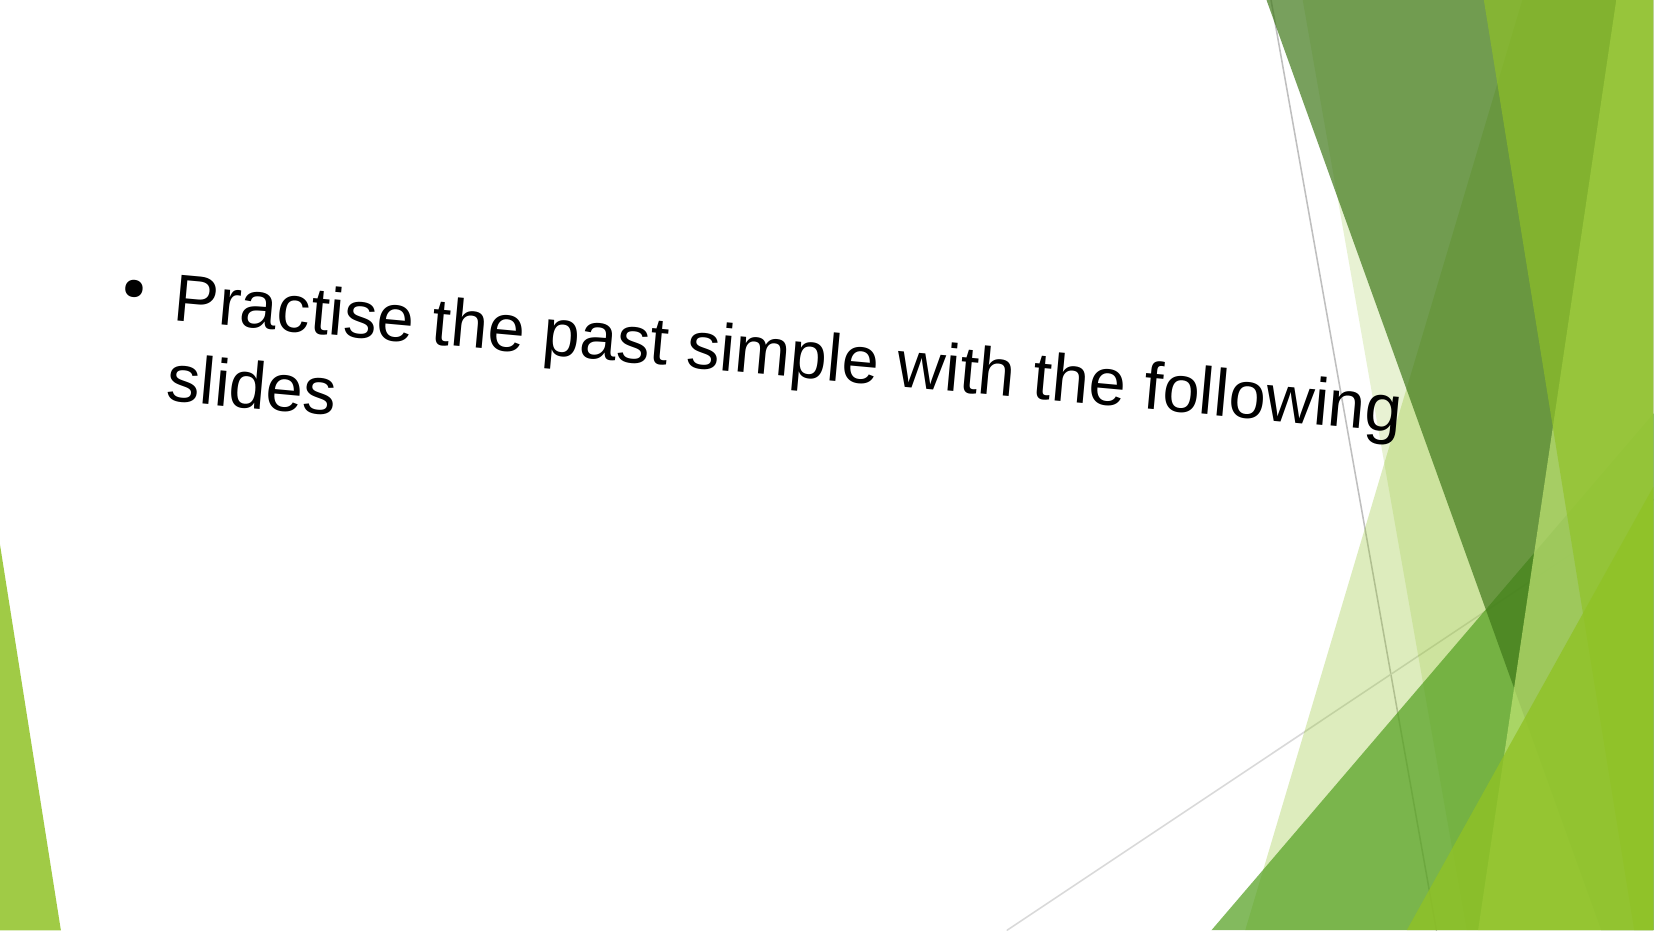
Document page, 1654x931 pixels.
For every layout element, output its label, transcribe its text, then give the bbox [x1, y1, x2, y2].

list Practise the past simple with the following slides [59, 248, 1591, 921]
